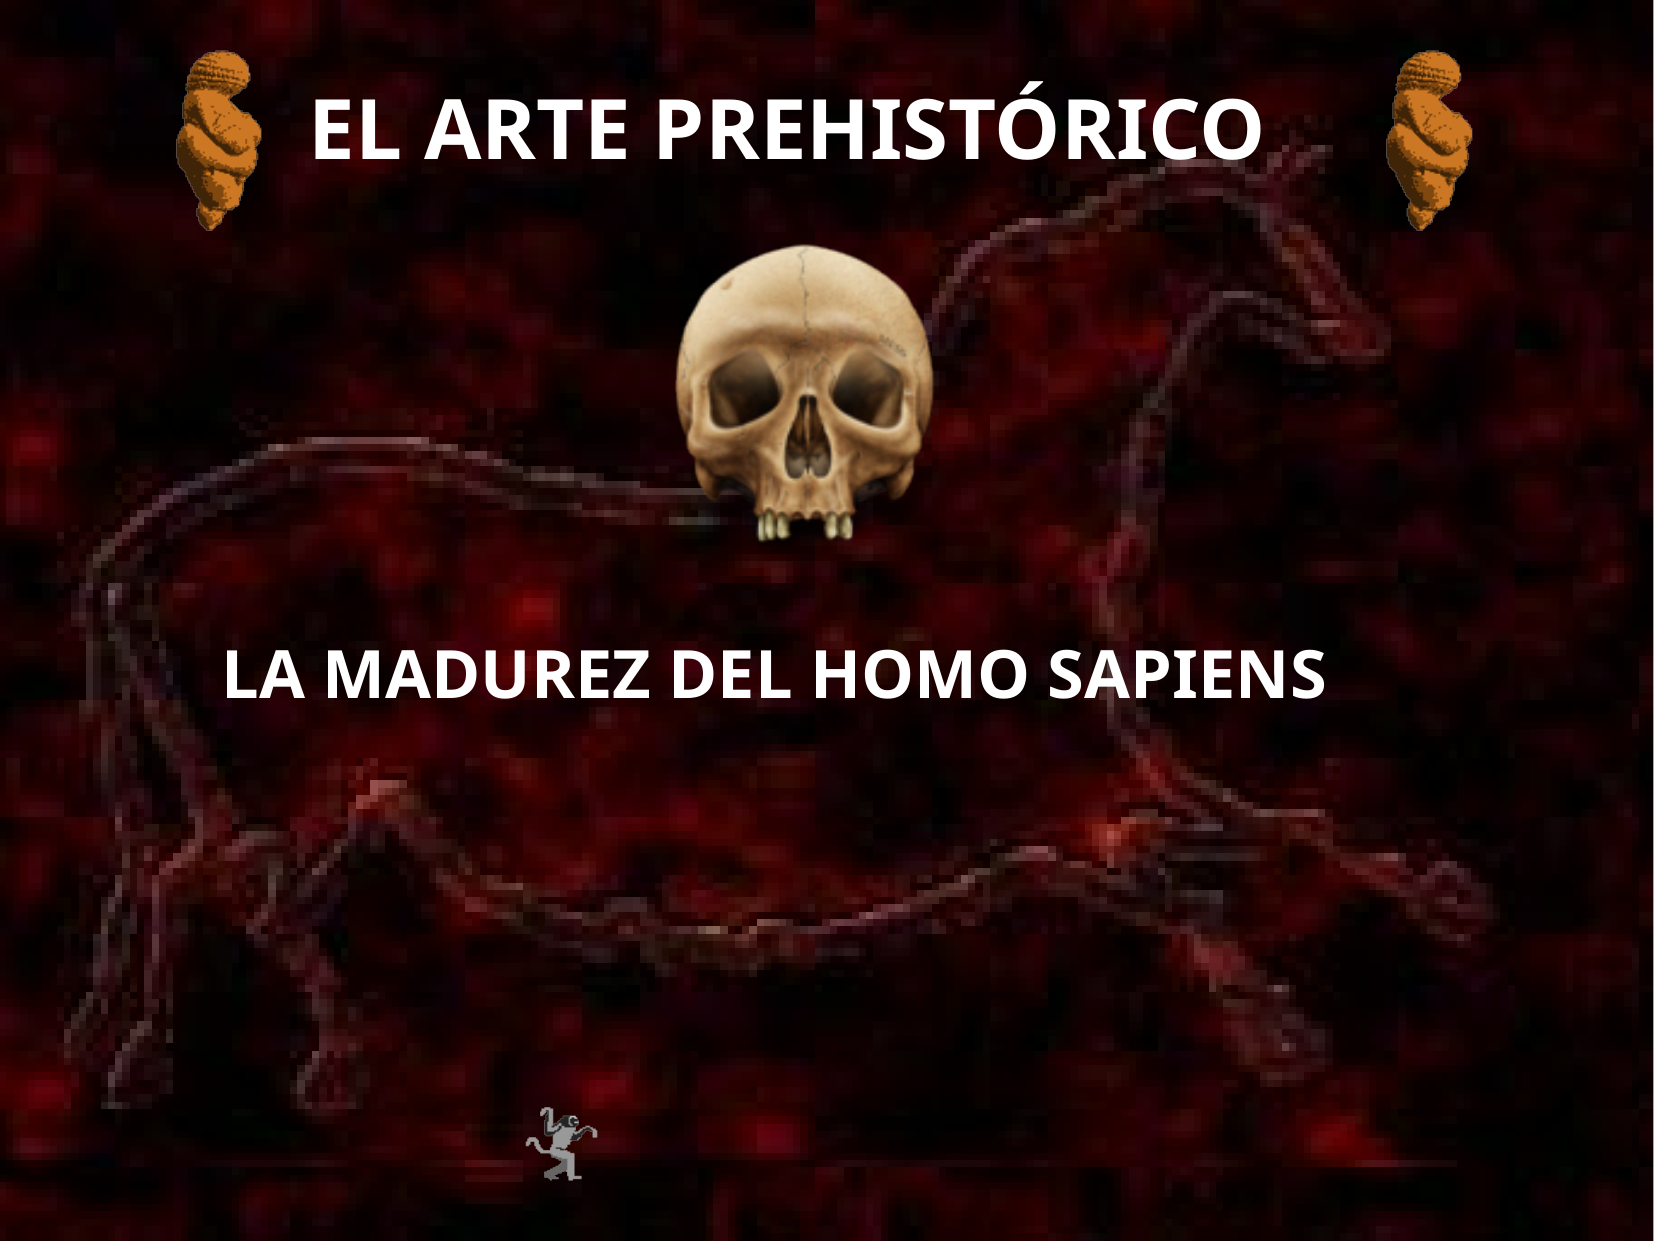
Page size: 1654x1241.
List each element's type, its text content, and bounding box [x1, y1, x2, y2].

text_box EL ARTE PREHISTÓRICO [294, 63, 1359, 178]
text_box LA MADUREZ DEL HOMO SAPIENS [206, 620, 1423, 715]
picture [0, 0, 1654, 1241]
